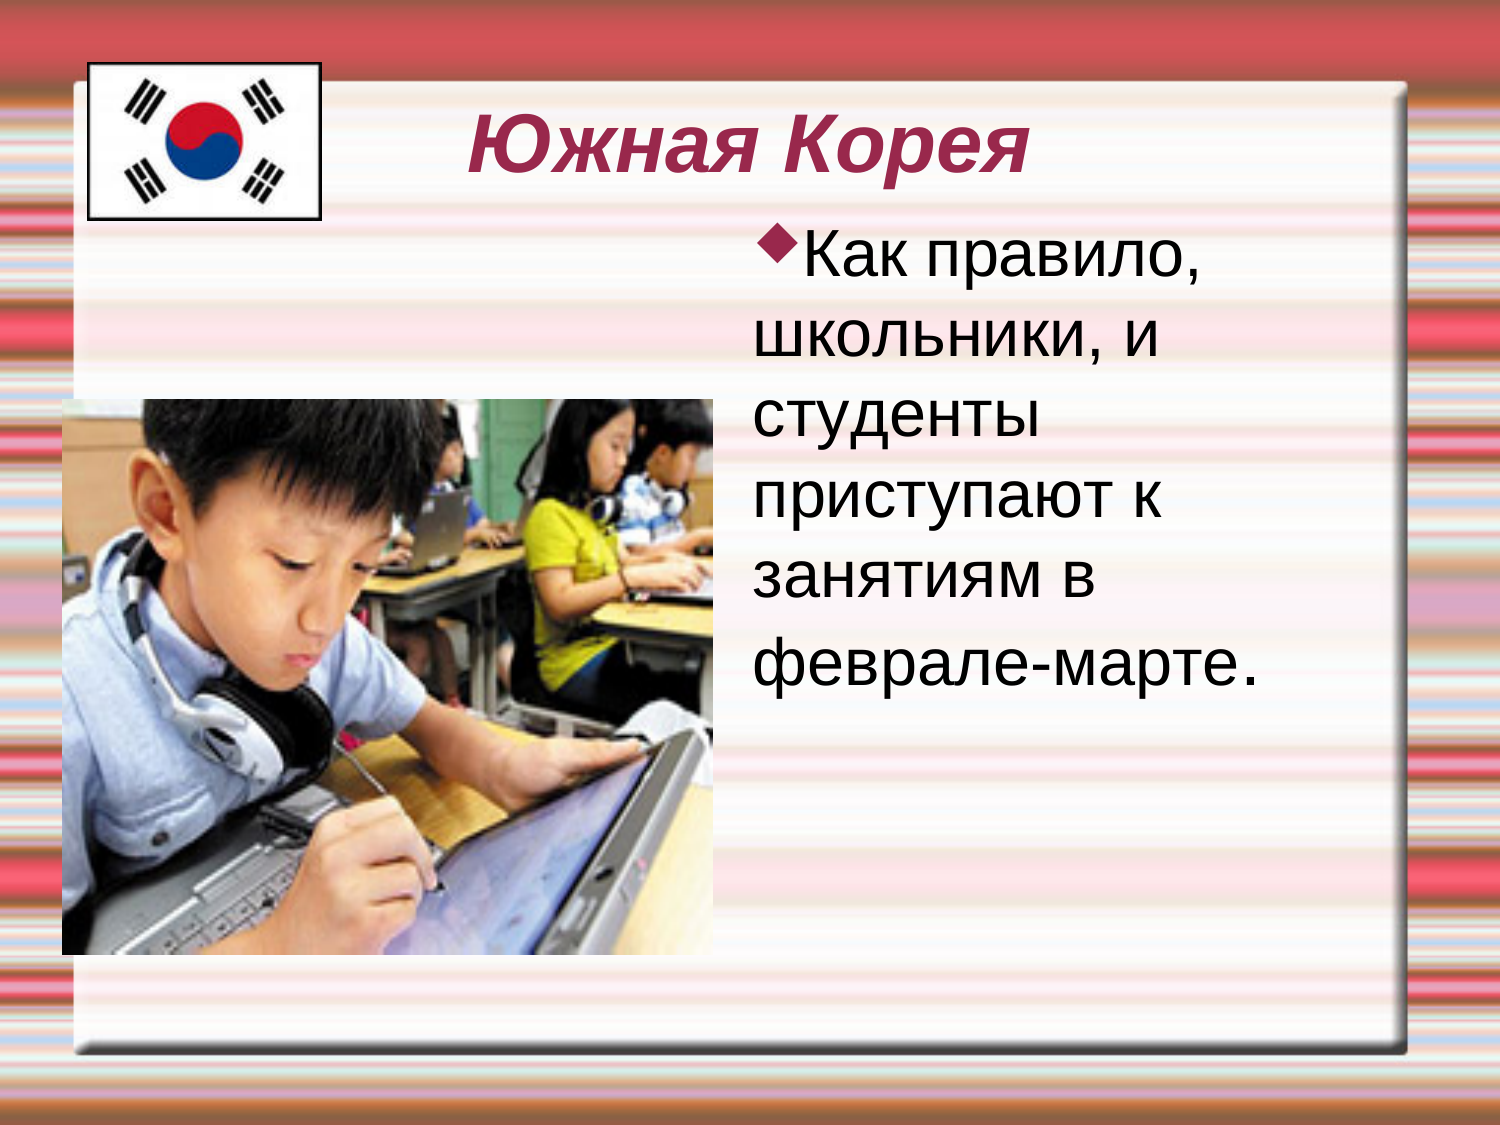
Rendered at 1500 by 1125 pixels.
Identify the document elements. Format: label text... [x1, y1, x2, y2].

list Как правило, школьники, и студенты приступают к занятиям в феврале-марте. [738, 202, 1388, 945]
picture [87, 62, 322, 221]
picture [62, 399, 713, 955]
title Южная Корея [75, 45, 1426, 233]
